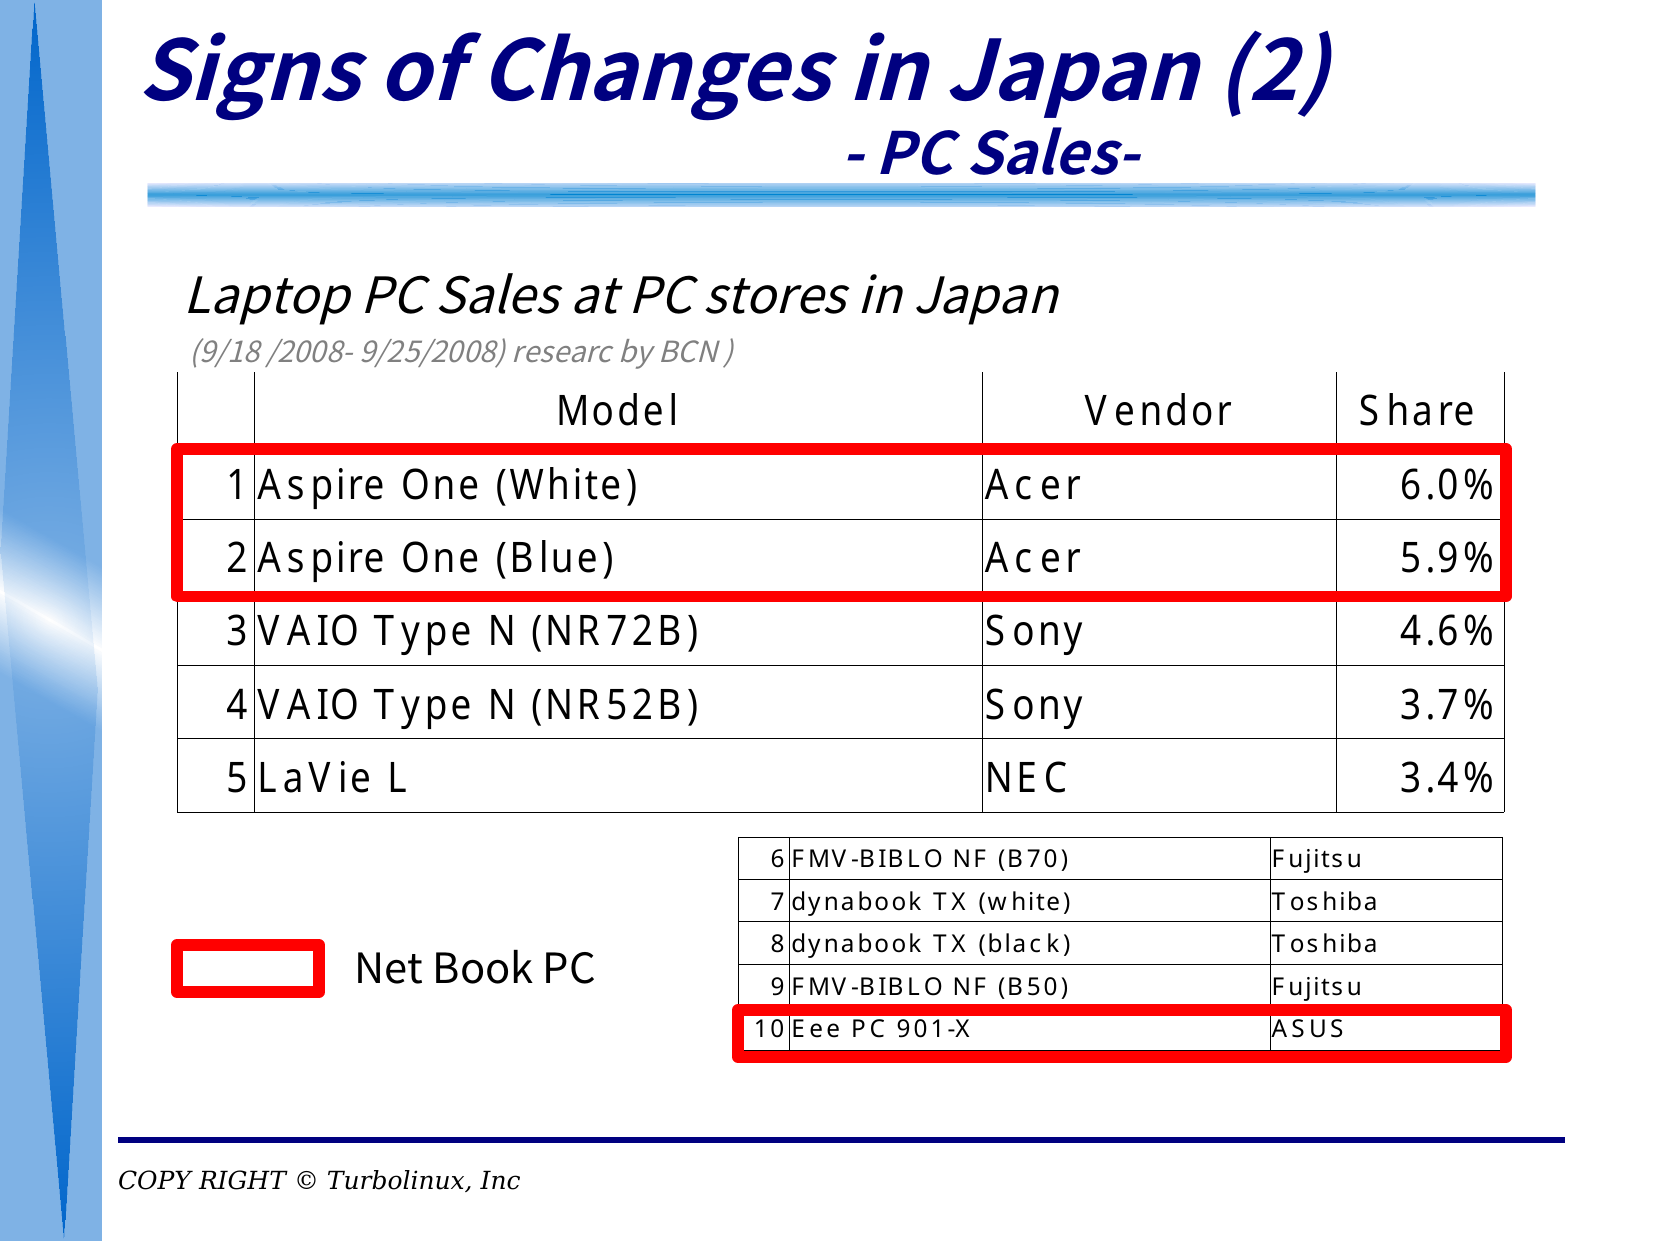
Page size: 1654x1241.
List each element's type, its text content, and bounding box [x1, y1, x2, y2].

title Signs of Changes in Japan (2) [138, 16, 1527, 113]
chart [177, 372, 1506, 443]
text_box Net Book PC [354, 921, 650, 1010]
chart [744, 1016, 1500, 1051]
title - PC Sales- [840, 102, 1530, 195]
text_box Laptop PC Sales at PC stores in Japan (9/18 /2008- 9/25/2008) researc by BCN ) [183, 259, 1252, 367]
chart [738, 836, 1505, 1004]
chart [183, 455, 1500, 591]
chart [177, 602, 1506, 815]
